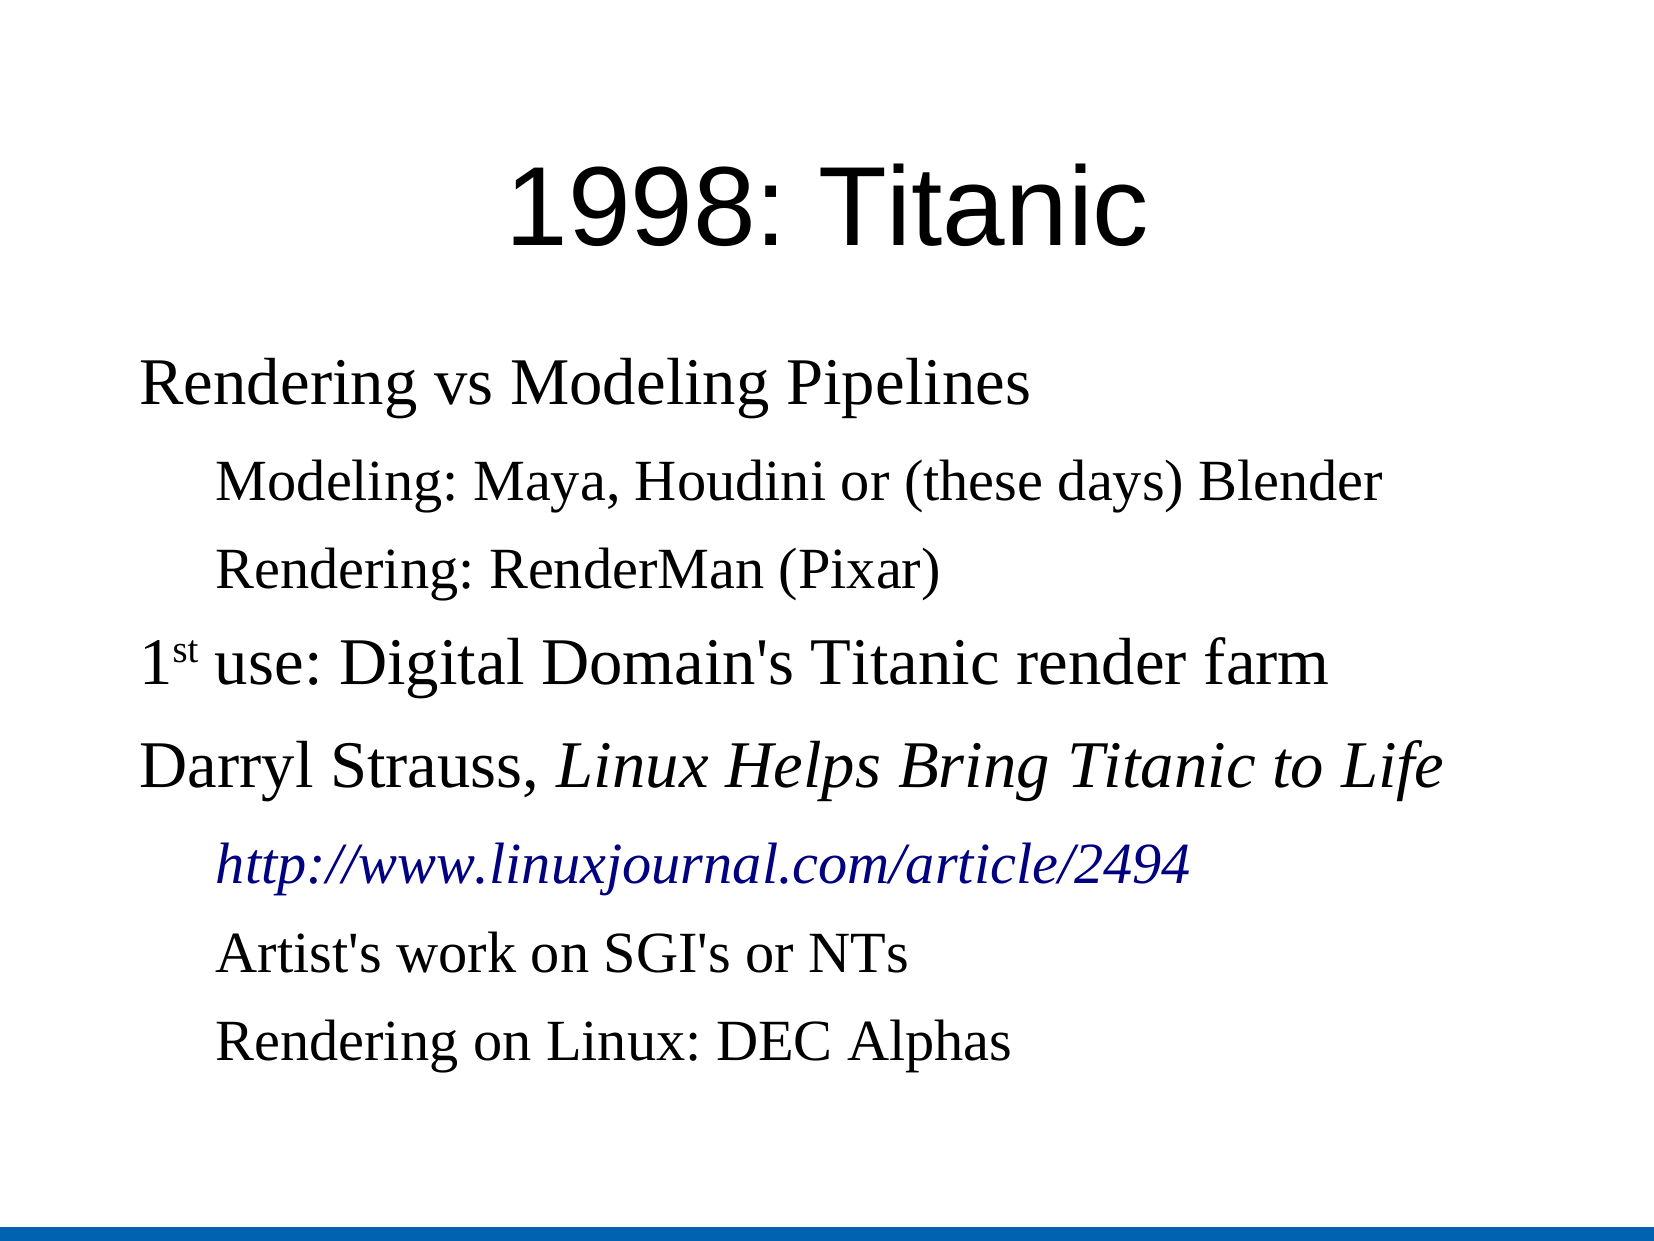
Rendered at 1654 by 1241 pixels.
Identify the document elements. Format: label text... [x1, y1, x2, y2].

list Rendering vs Modeling Pipelines Modeling: Maya, Houdini or (these days) Blender Rendering: RenderMan (Pixar) 1st use: Digital Domain's Titanic render farm Darryl Strauss, Linux Helps Bring Titanic to Life http://www.linuxjournal.com/article/2494 Artist's work on SGI's or NTs Rendering on Linux: DEC Alphas [121, 344, 1534, 1127]
title 1998: Titanic [121, 102, 1534, 310]
